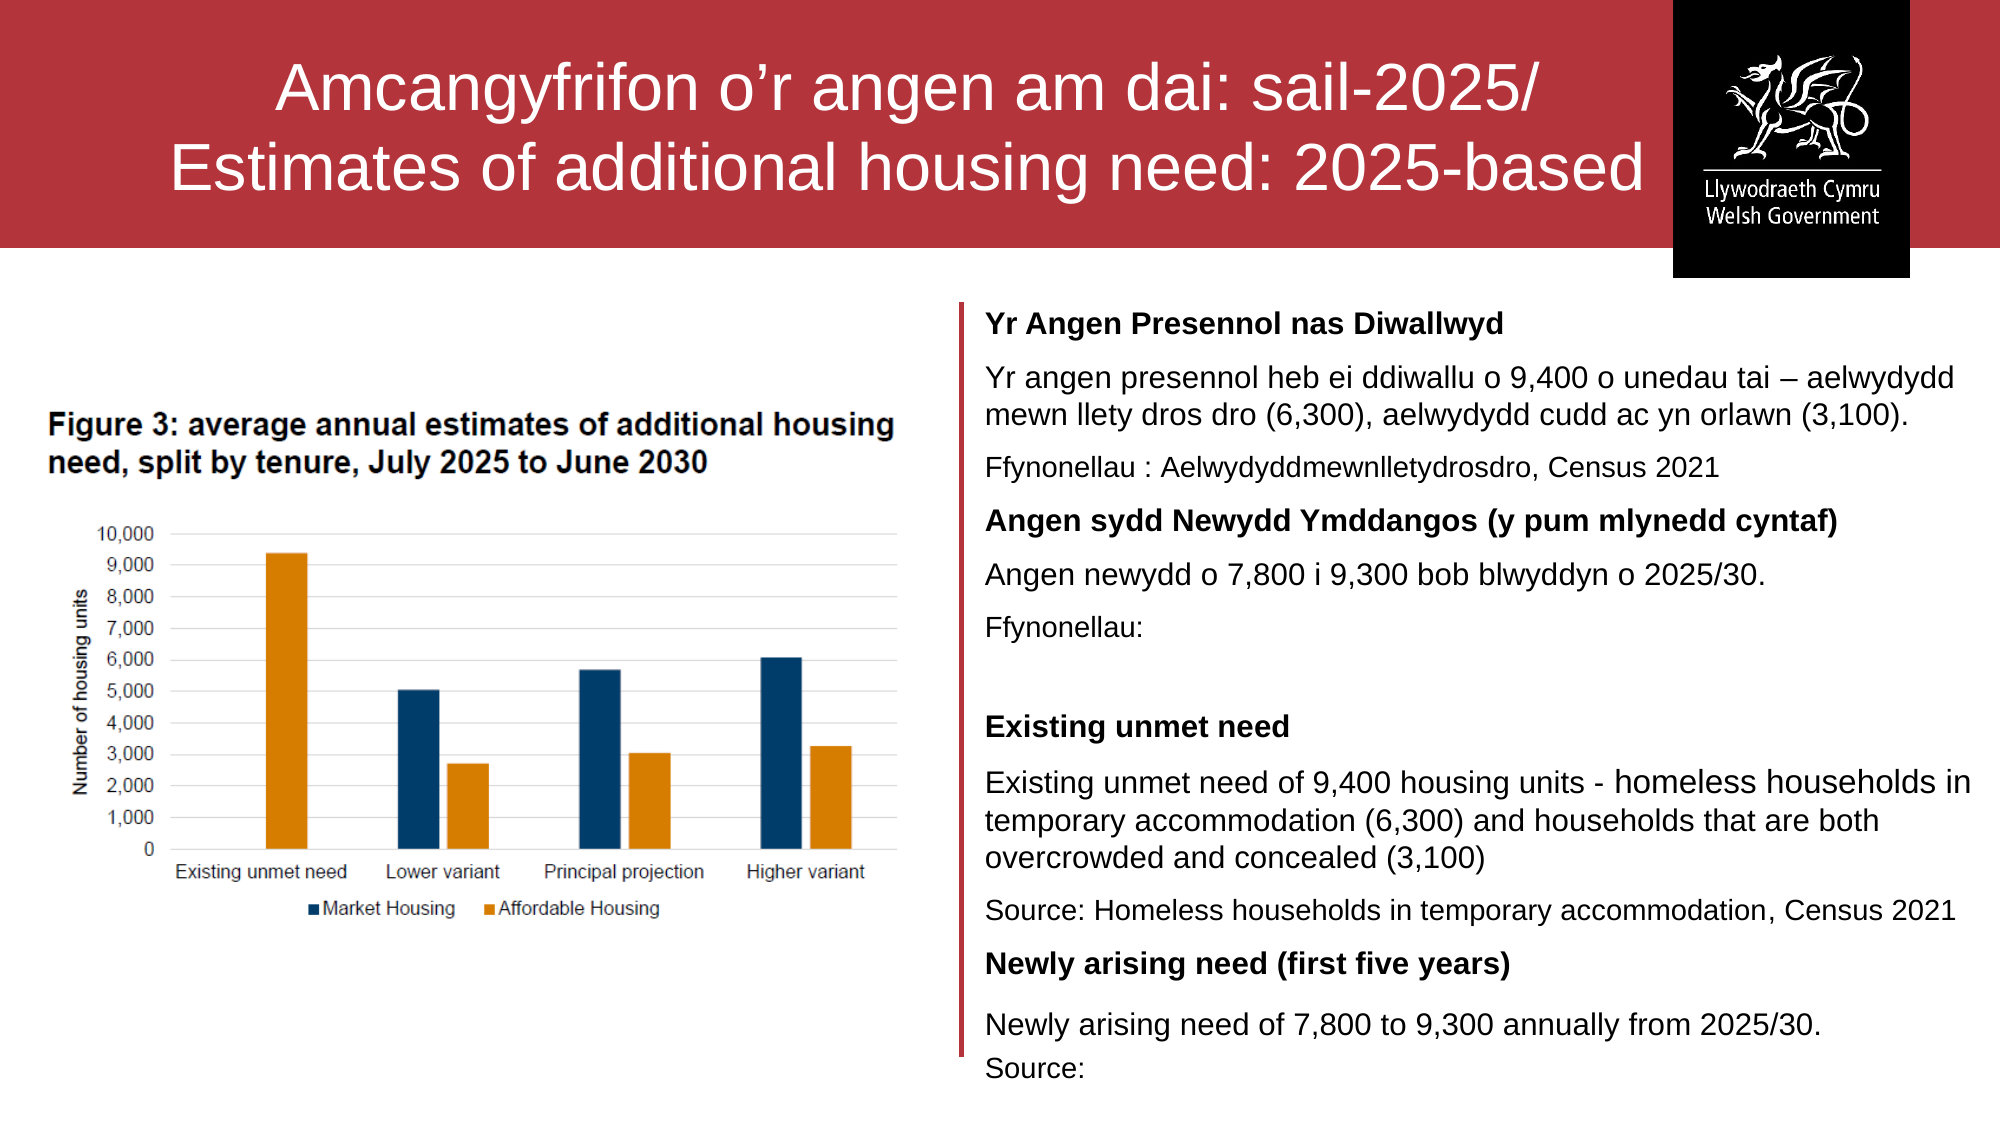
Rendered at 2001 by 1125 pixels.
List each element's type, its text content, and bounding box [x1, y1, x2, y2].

picture [23, 393, 922, 928]
text_box Existing unmet need Existing unmet need of 9,400 housing units - homeless households in temporary accommodation (6,300) and households that are both overcrowded and concealed (3,100) Source: Homeless households in temporary accommodation, Census 2021 Newly arising need (first five years) Newly arising need of 7,800 to 9,300 annually from 2025/30. Source: Local authority household projections: 2022-based [970, 698, 2000, 1124]
text_box Yr Angen Presennol nas Diwallwyd Yr angen presennol heb ei ddiwallu o 9,400 o unedau tai – aelwydydd mewn llety dros dro (6,300), aelwydydd cudd ac yn orlawn (3,100). Ffynonellau : Aelwydydd mewn llety dros dro, Census 2021 Angen sydd Newydd Ymddangos (y pum mlynedd cyntaf) Angen newydd o 7,800 i 9,300 bob blwyddyn o 2025/30. Ffynonellau: Amcanestyniadau is-genedlaethol o aelwydydd [970, 295, 1983, 614]
title Amcangyfrifon o’r angen am dai: sail-2025/ Estimates of additional housing need: 2025-based [137, 15, 1679, 233]
